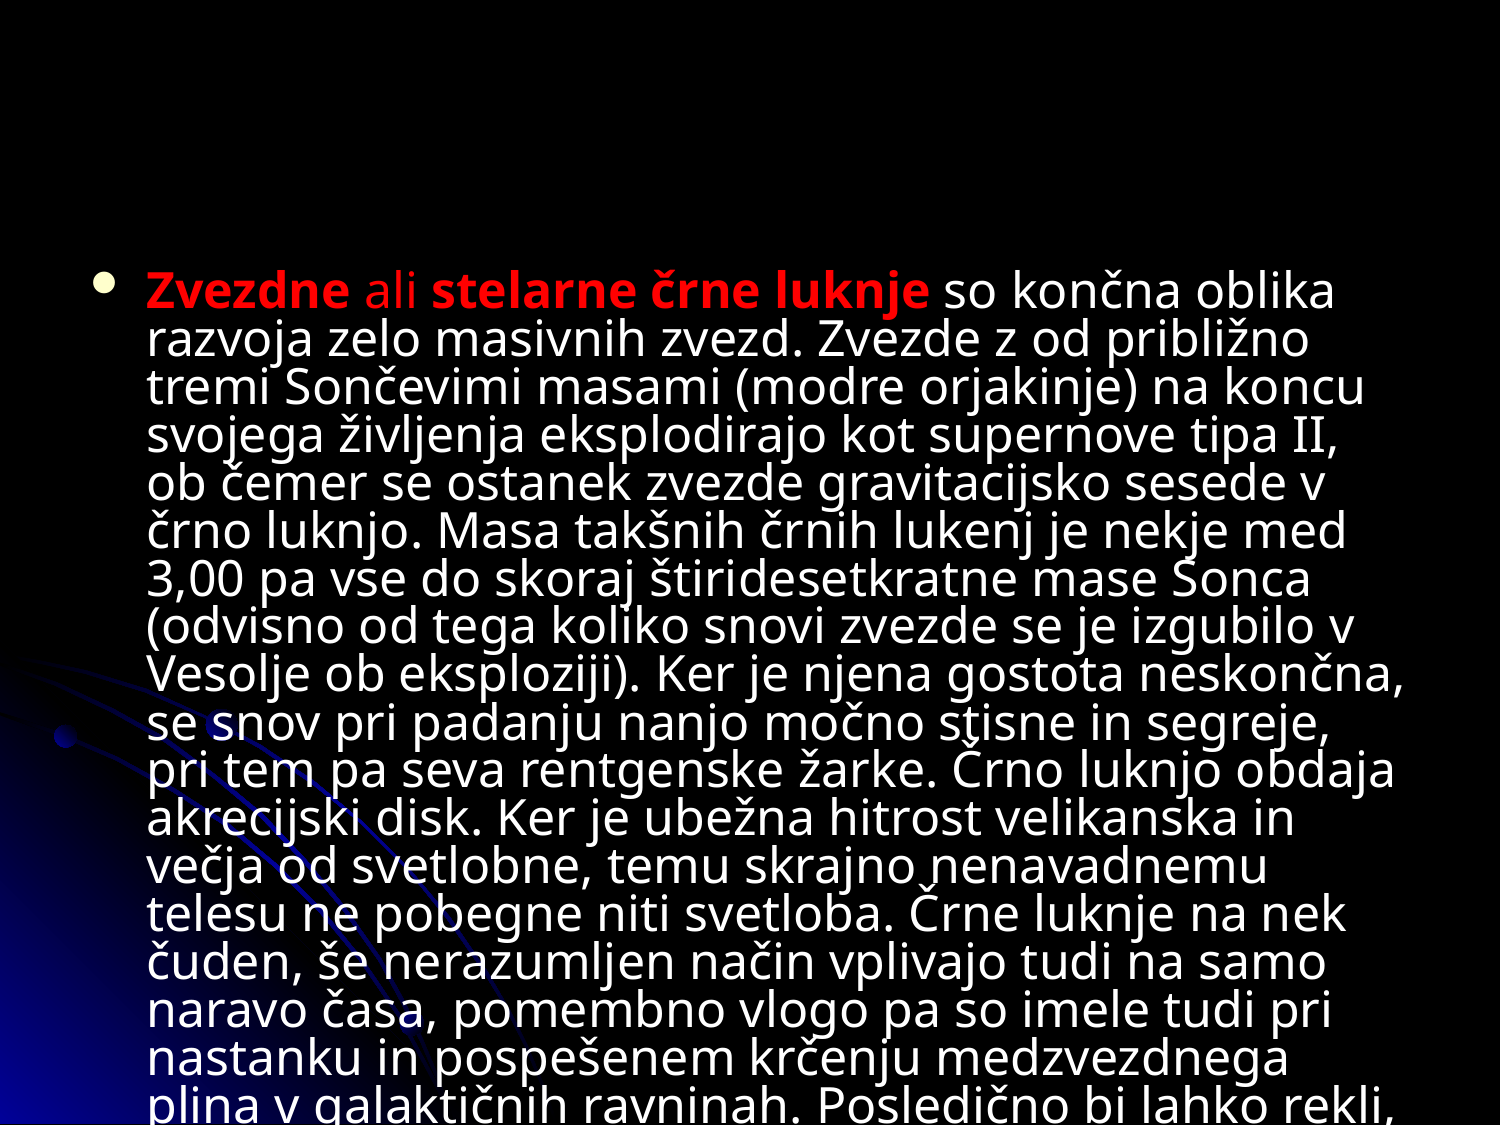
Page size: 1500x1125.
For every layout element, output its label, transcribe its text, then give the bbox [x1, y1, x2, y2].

list Zvezdne ali stelarne črne luknje so končna oblika razvoja zelo masivnih zvezd. Zvezde z od približno tremi Sončevimi masami (modre orjakinje) na koncu svojega življenja eksplodirajo kot supernove tipa II, ob čemer se ostanek zvezde gravitacijsko sesede v črno luknjo. Masa takšnih črnih lukenj je nekje med 3,00 pa vse do skoraj štiridesetkratne mase Sonca (odvisno od tega koliko snovi zvezde se je izgubilo v Vesolje ob eksploziji). Ker je njena gostota neskončna, se snov pri padanju nanjo močno stisne in segreje, pri tem pa seva rentgenske žarke. Črno luknjo obdaja akrecijski disk. Ker je ubežna hitrost velikanska in večja od svetlobne, temu skrajno nenavadnemu telesu ne pobegne niti svetloba. Črne luknje na nek čuden, še nerazumljen način vplivajo tudi na samo naravo časa, pomembno vlogo pa so imele tudi pri nastanku in pospešenem krčenju medzvezdnega plina v galaktičnih ravninah. Posledično bi lahko rekli, da so prav ta telesa veliko prispevala k nastanku življenja kot ga poznamo tudi na Zemlji. [75, 262, 1425, 1006]
